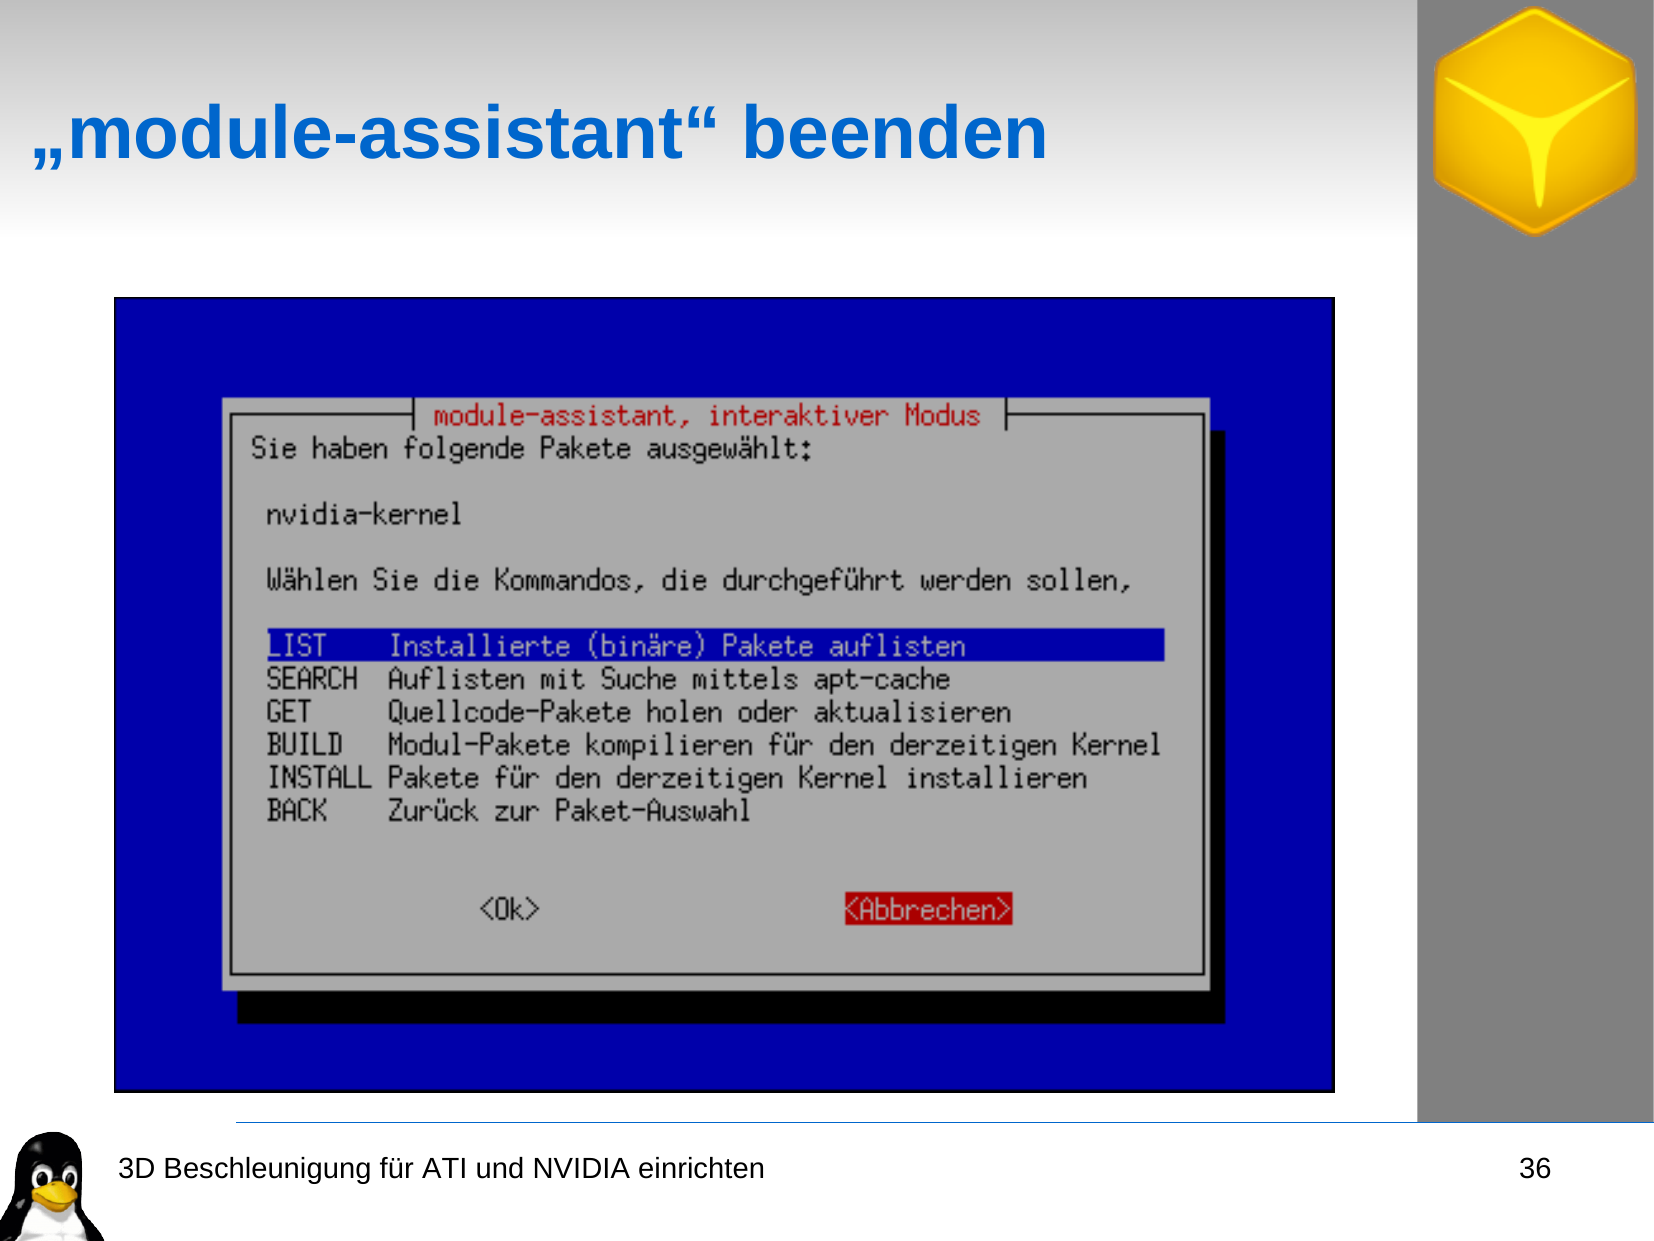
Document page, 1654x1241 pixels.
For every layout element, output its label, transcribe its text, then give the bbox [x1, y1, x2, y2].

picture [0, 1121, 148, 1241]
picture [139, 1160, 148, 1176]
picture [1433, 6, 1638, 237]
title „module-assistant“ beenden [29, 29, 1388, 237]
picture [114, 297, 1335, 1093]
